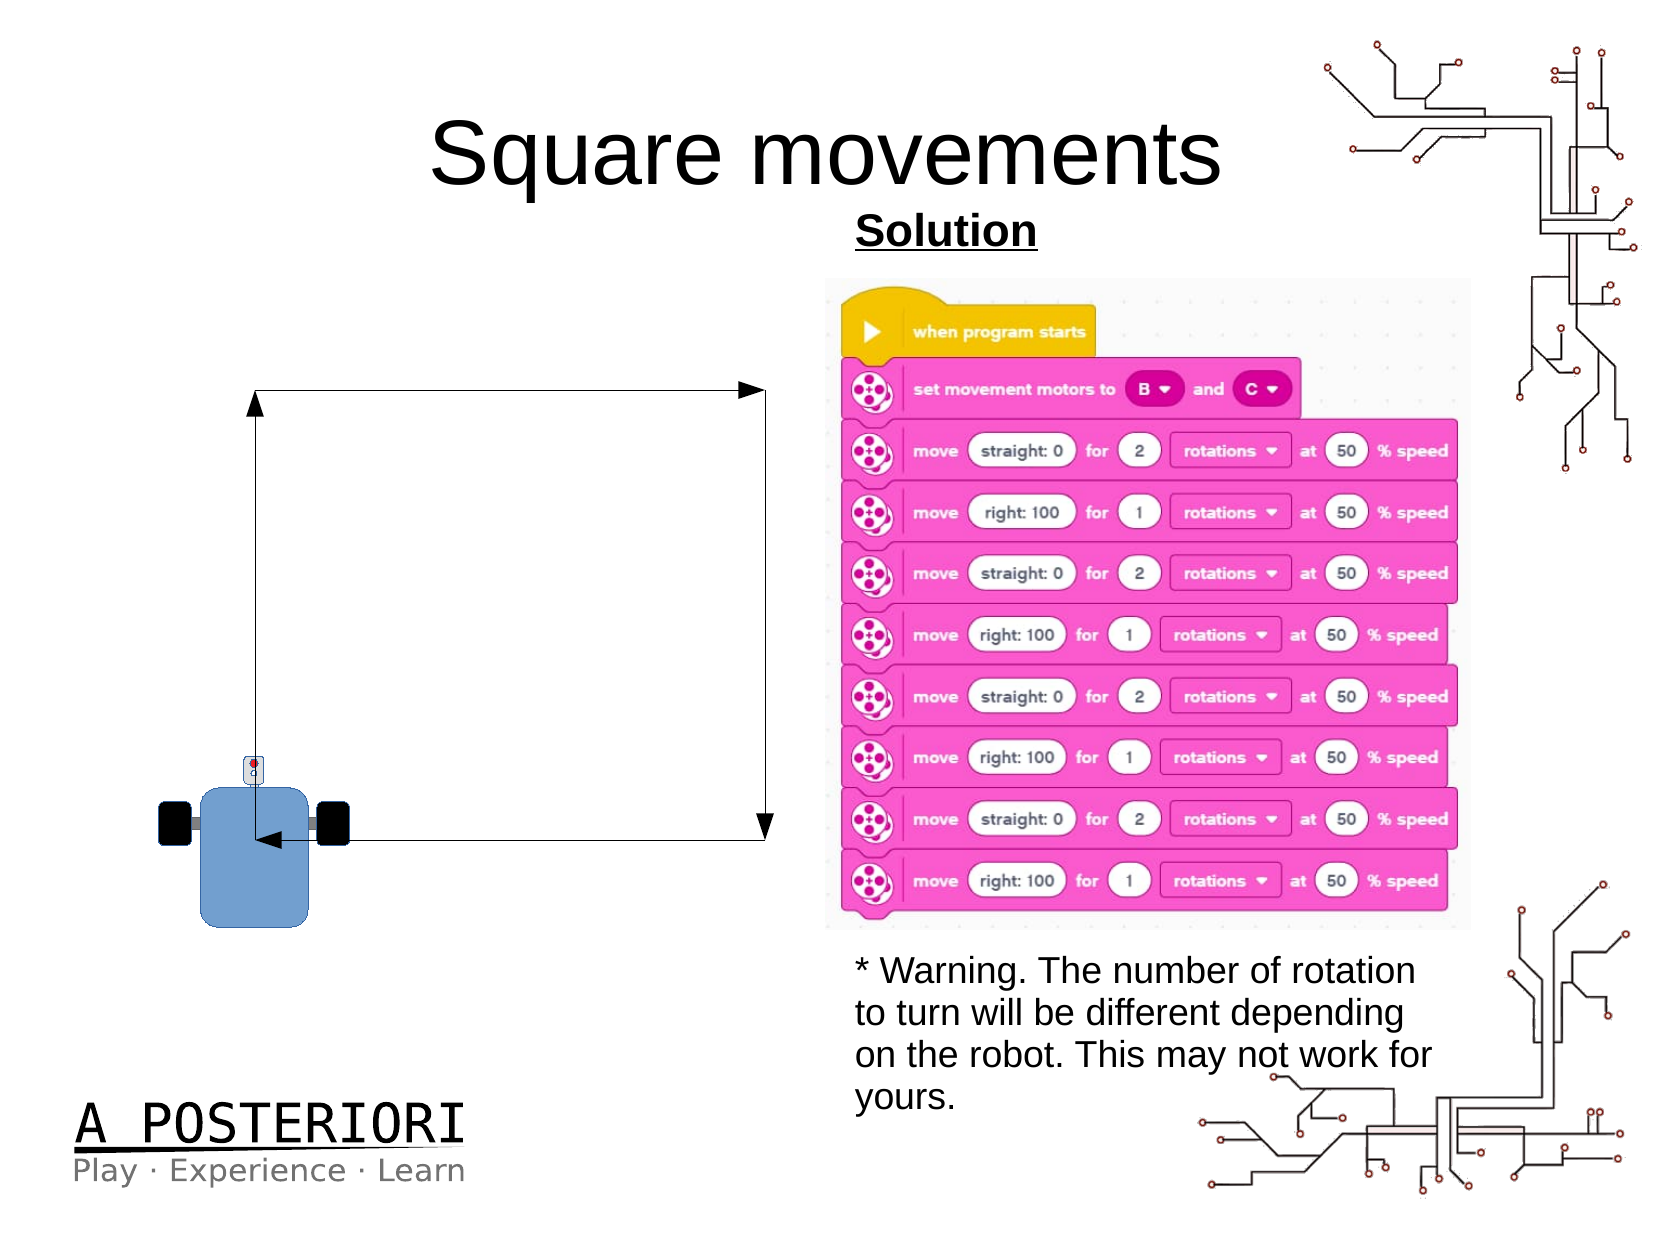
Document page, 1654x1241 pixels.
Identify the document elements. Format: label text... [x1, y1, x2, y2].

text_box [158, 756, 309, 928]
title Square movements [82, 49, 1571, 257]
text_box Solution * Warning. The number of rotation to turn will be different depending on the robot. This may not work for yours. [840, 197, 1471, 278]
text_box [317, 841, 350, 846]
text_box [256, 756, 350, 840]
text_box Solution * Warning. The number of rotation to turn will be different depending on the robot. This may not work for yours. [840, 931, 1471, 1126]
picture [825, 35, 1643, 1200]
